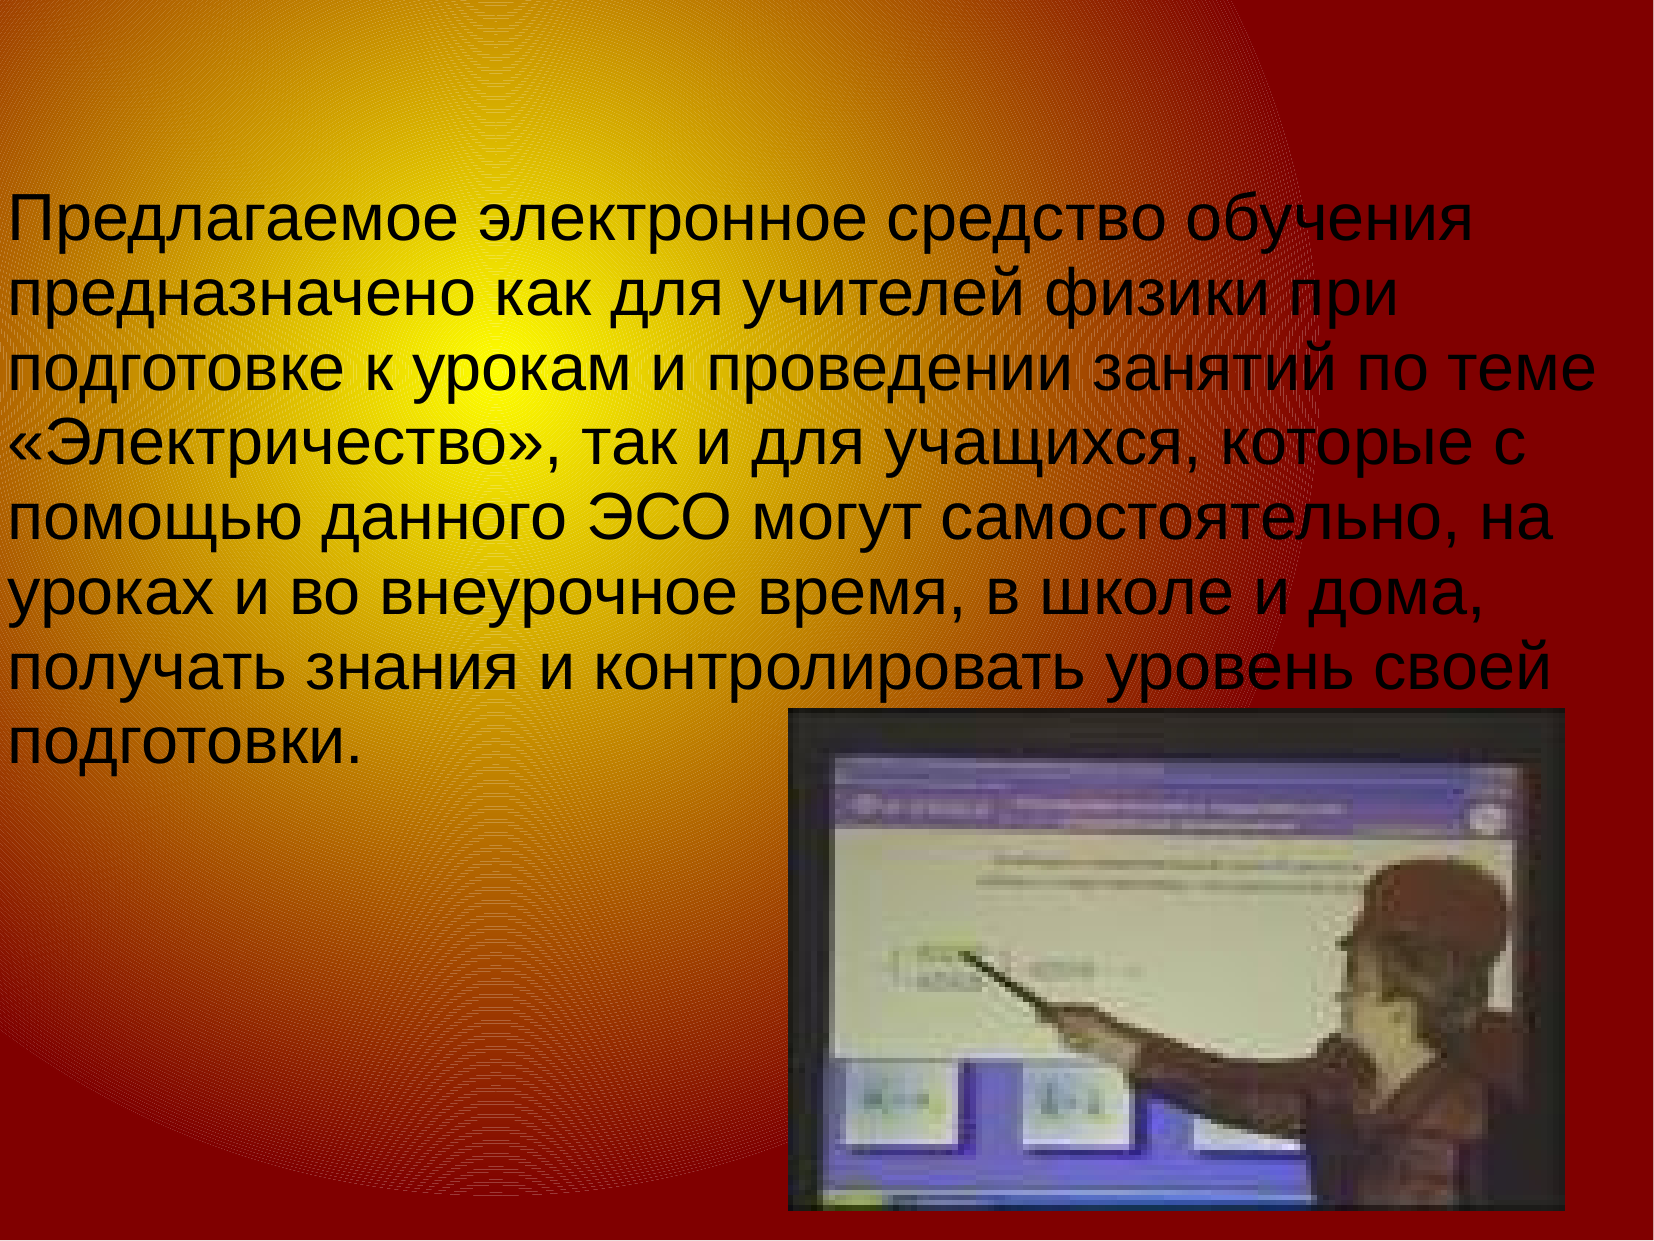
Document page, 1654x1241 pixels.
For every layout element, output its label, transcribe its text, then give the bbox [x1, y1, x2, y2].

text_box Предлагаемое электронное средство обучения предназначено как для учителей физики при подготовке к урокам и проведении занятий по теме «Электричество», так и для учащихся, которые с помощью данного ЭСО могут самостоятельно, на уроках и во внеурочное время, в школе и дома, получать знания и контролировать уровень своей подготовки. [0, 172, 1654, 798]
picture [788, 708, 1565, 1211]
